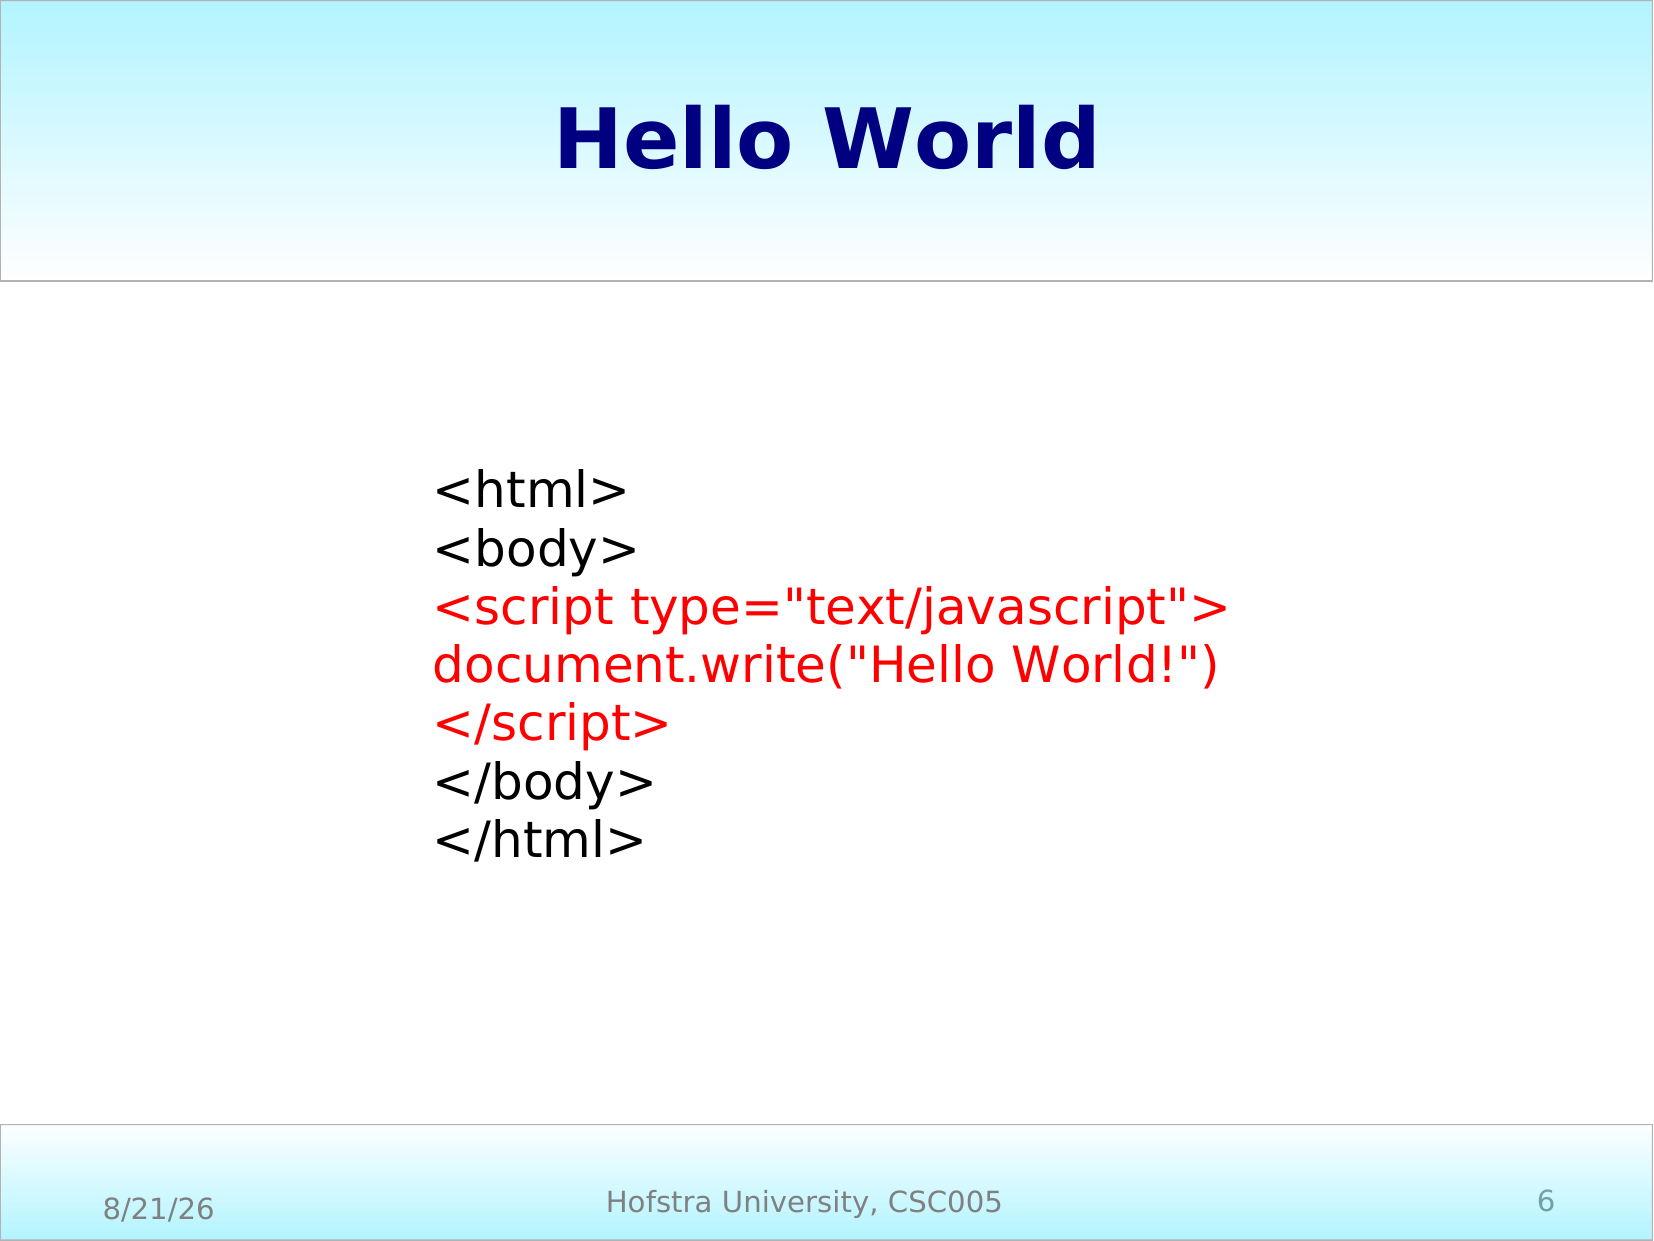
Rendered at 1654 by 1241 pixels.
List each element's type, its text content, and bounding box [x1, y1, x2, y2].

title Hello World [78, 10, 1576, 270]
text_box <html> <body> <script type="text/javascript"> document.write("Hello World!") </script> </body> </html> [418, 454, 1247, 877]
